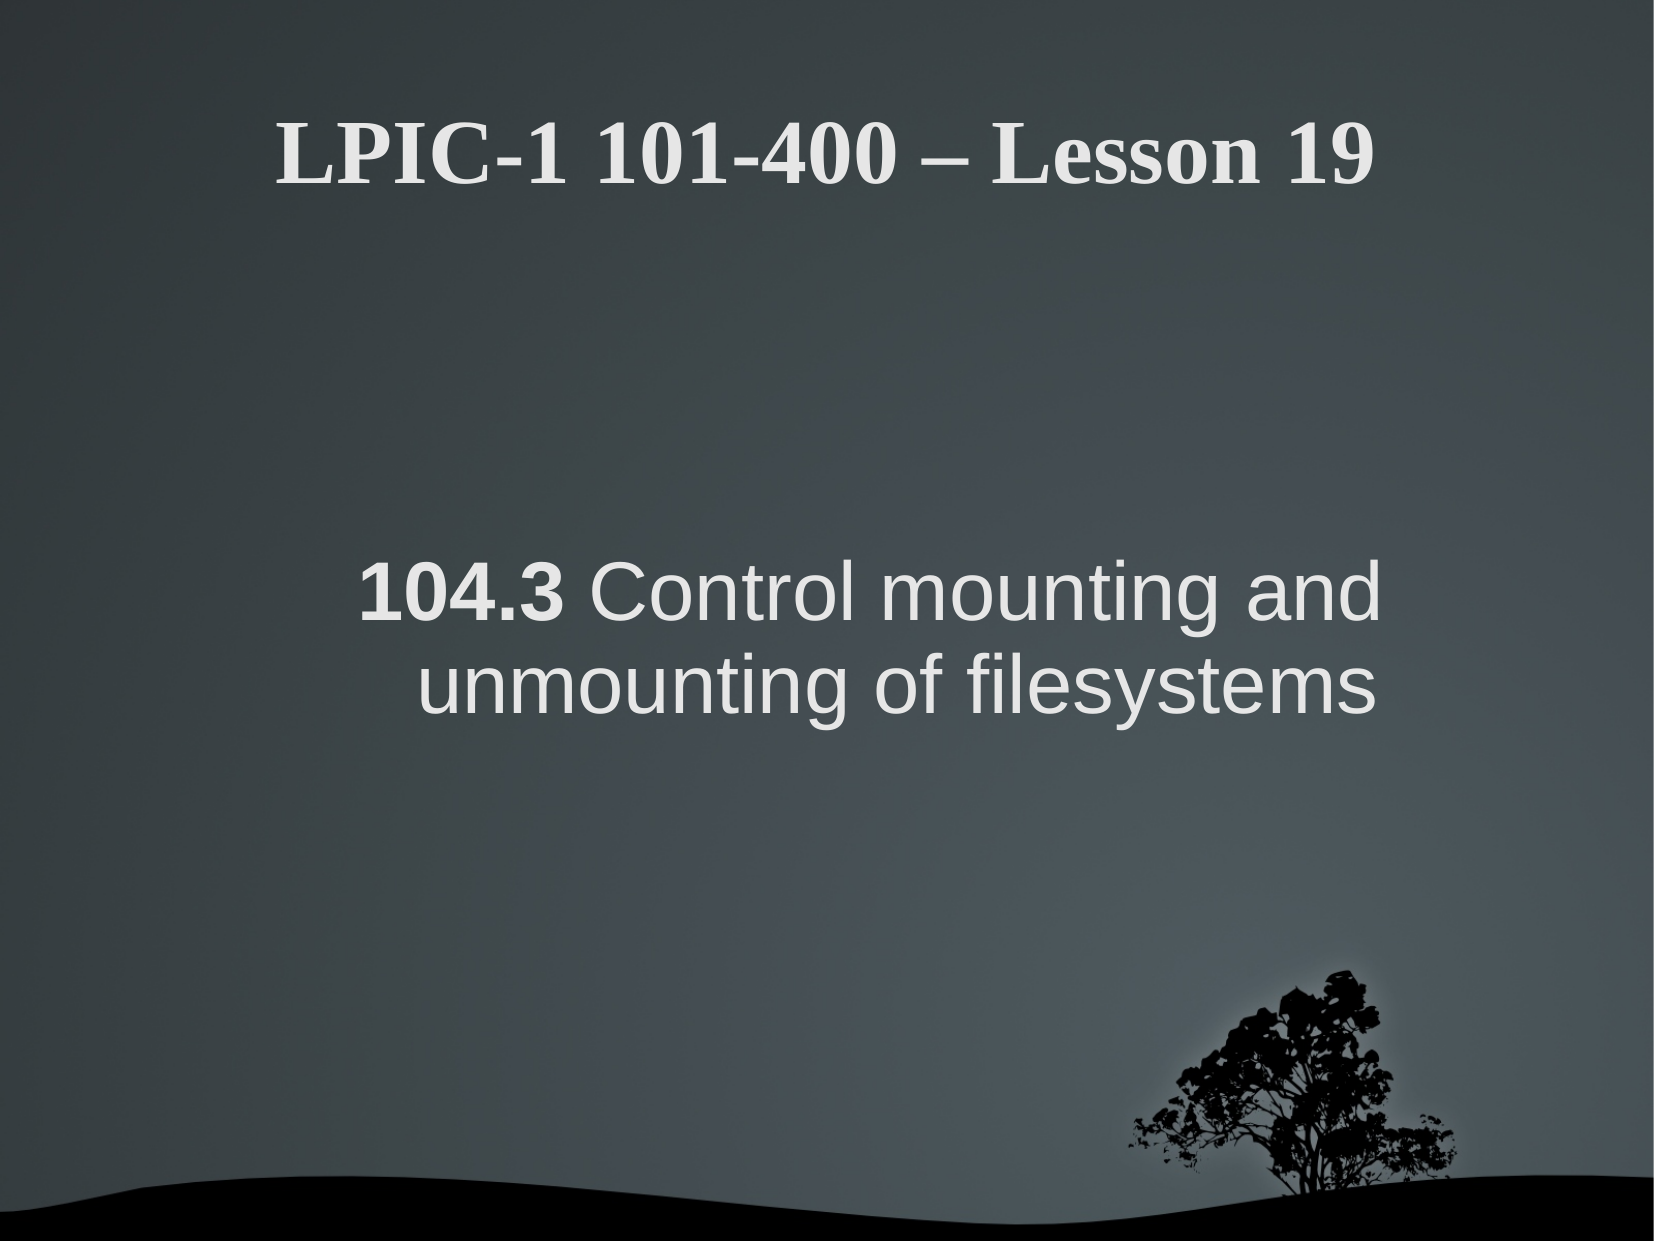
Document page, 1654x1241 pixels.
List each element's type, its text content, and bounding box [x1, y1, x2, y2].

picture [0, 0, 1654, 1241]
title LPIC-1 101-400 – Lesson 19 [82, 49, 1571, 257]
list 104.3 Control mounting and unmounting of filesystems [82, 290, 1571, 1109]
